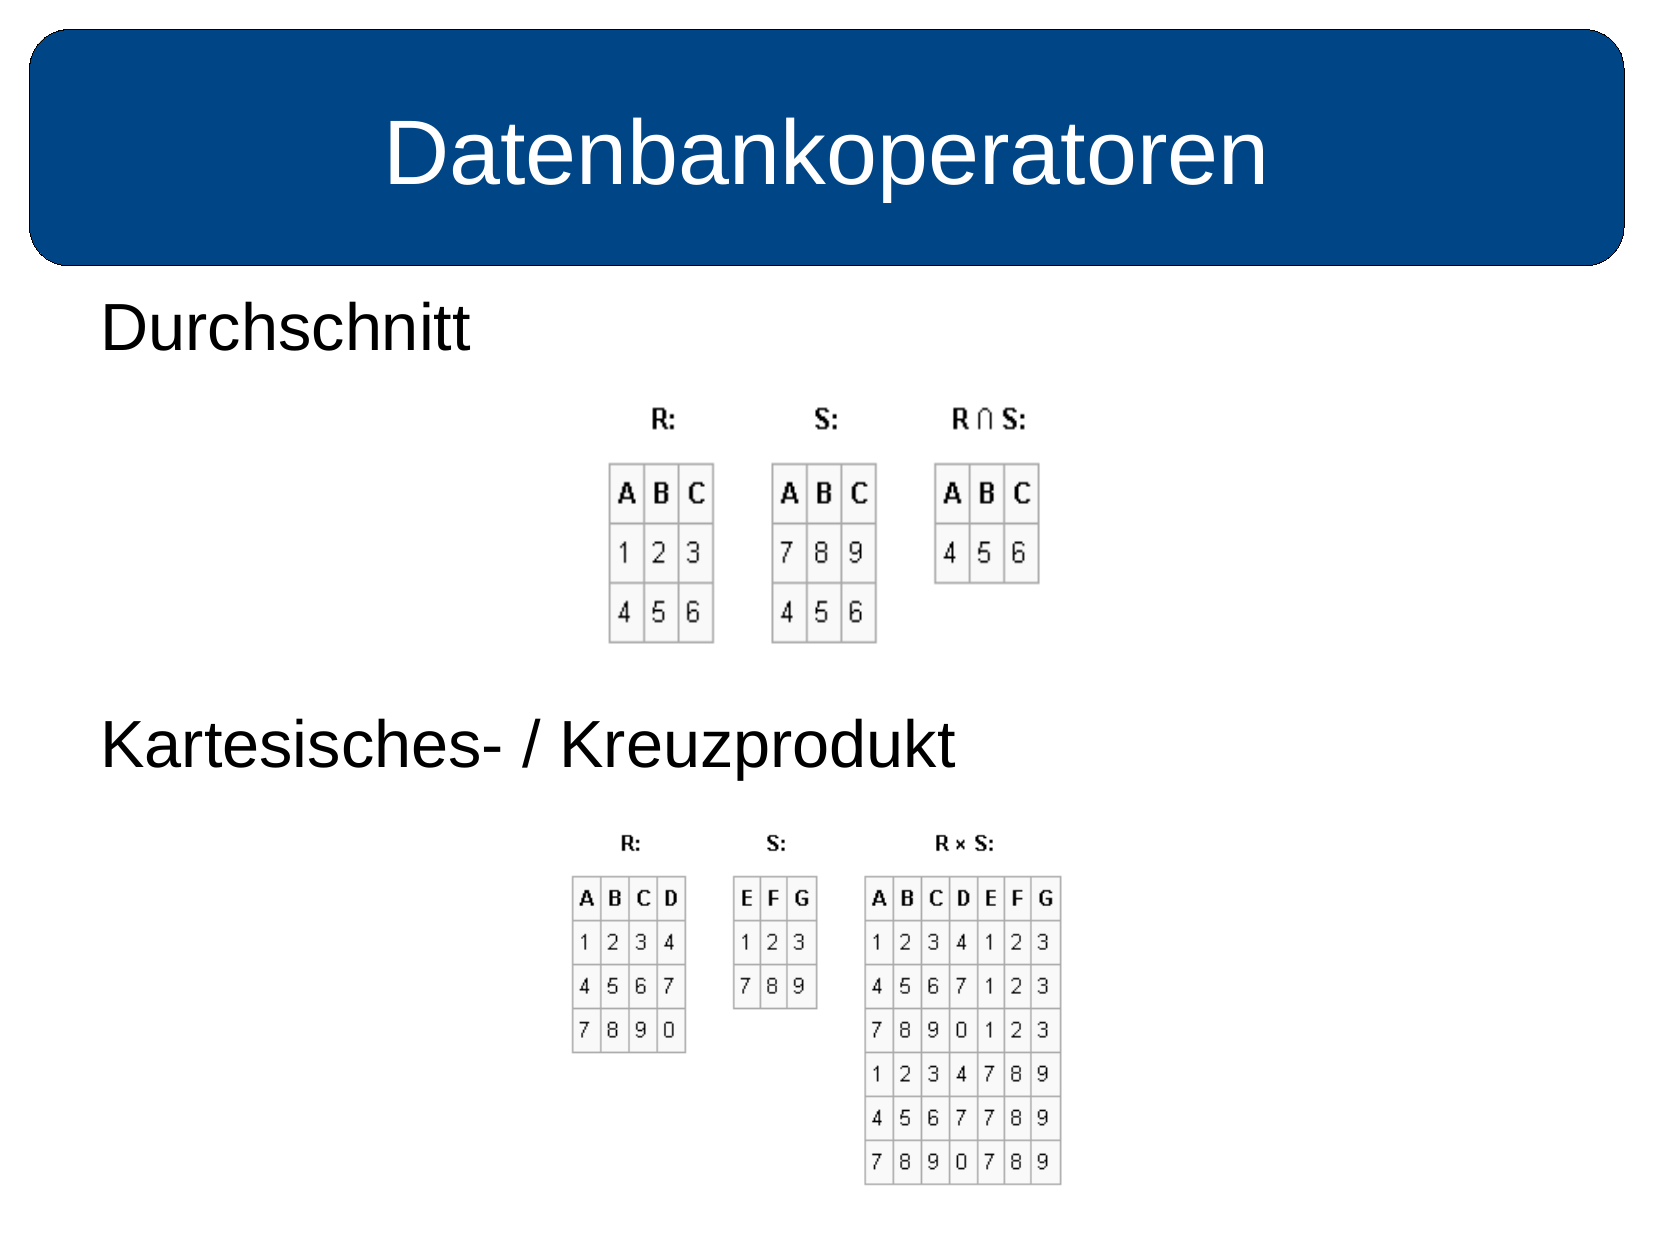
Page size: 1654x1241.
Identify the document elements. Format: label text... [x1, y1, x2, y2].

picture [555, 826, 1093, 1201]
title Datenbankoperatoren [82, 49, 1571, 257]
list Durchschnitt Kartesisches- / Kreuzprodukt [82, 290, 1571, 1109]
picture [590, 383, 1063, 680]
